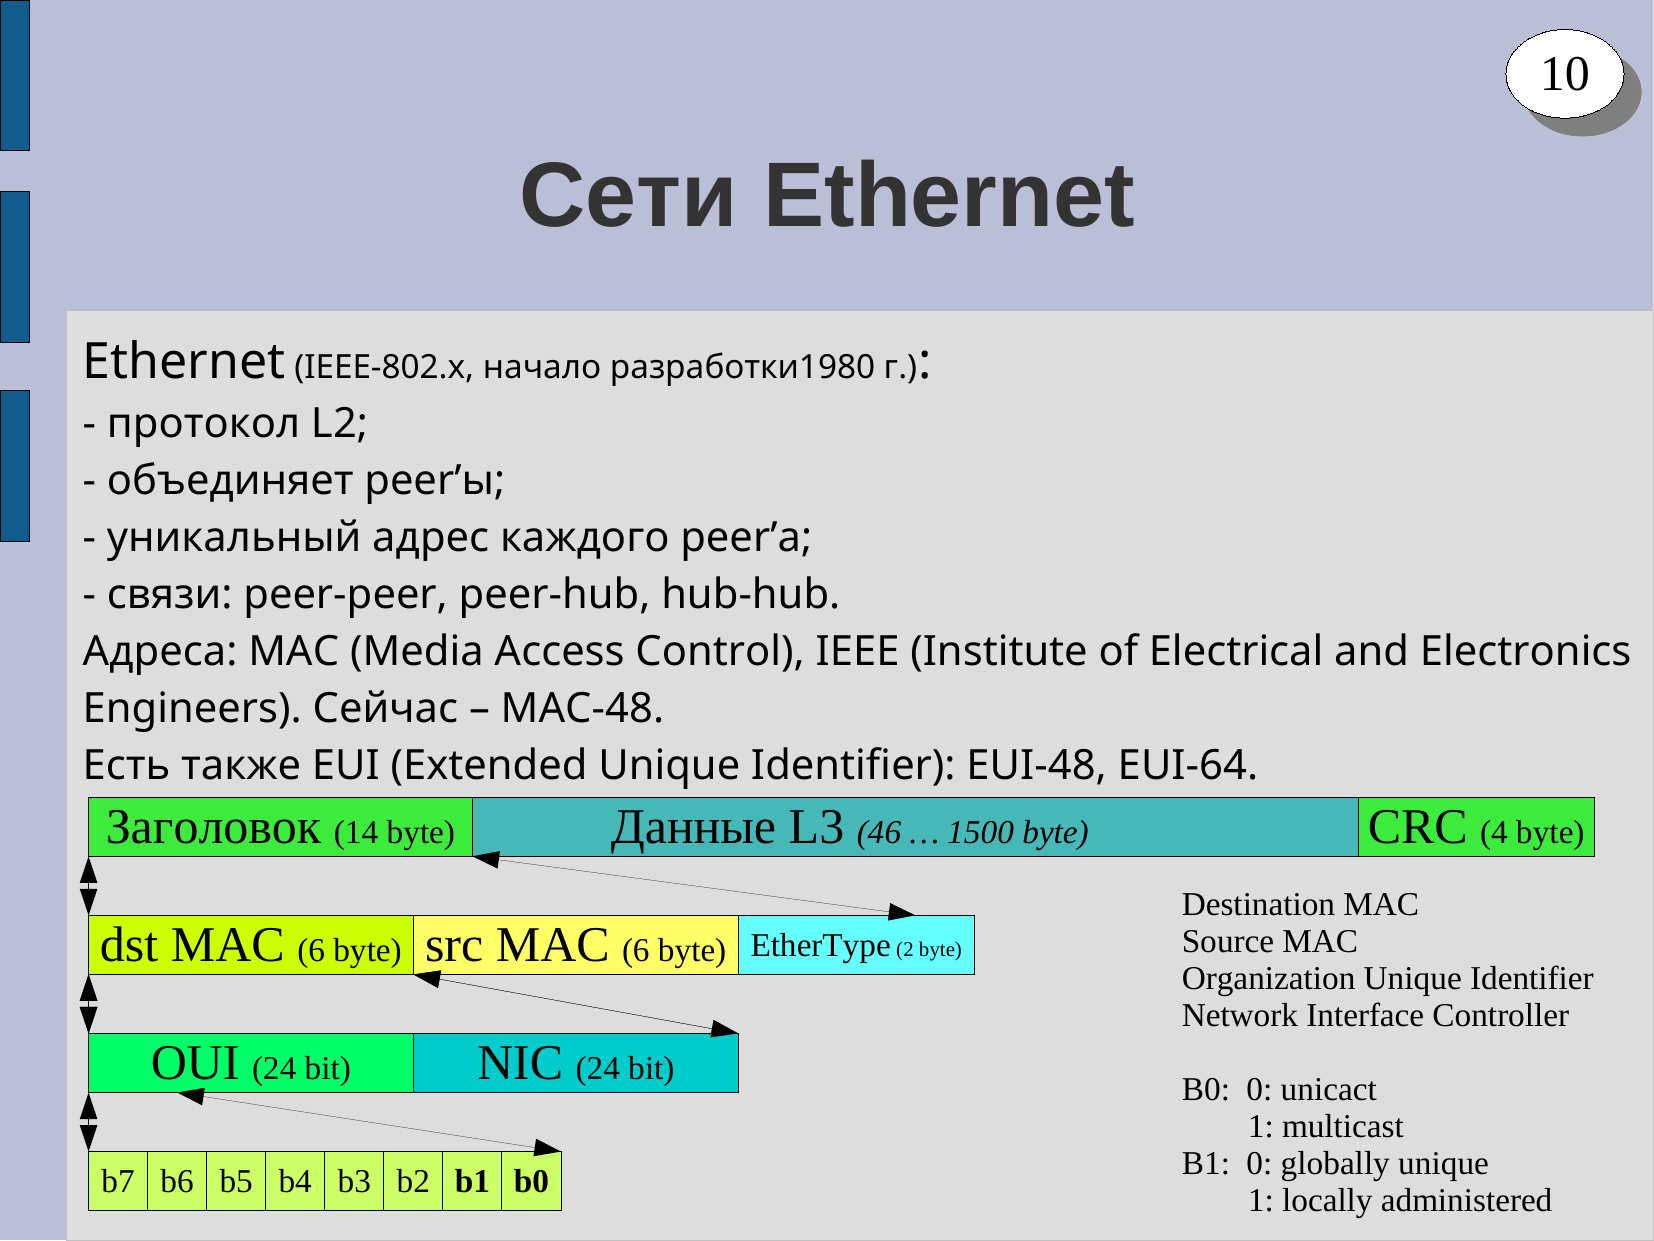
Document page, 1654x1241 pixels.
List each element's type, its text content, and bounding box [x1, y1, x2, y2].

text_box b4 [265, 1151, 324, 1211]
text_box EtherType (2 byte) [739, 915, 975, 975]
text_box CRC (4 byte) [1358, 797, 1595, 857]
text_box b2 [383, 1151, 442, 1211]
text_box b1 [442, 1151, 501, 1211]
text_box src MAC (6 byte) [414, 915, 739, 975]
text_box NIC (24 bit) [414, 1033, 739, 1093]
text_box b0 [501, 1151, 562, 1211]
text_box b5 [206, 1151, 265, 1211]
text_box Ethernet (IEEE-802.x, начало разработки1980 г.): - протокол L2; - объединяет peer’ы; - уникальный адрес каждого peer’а; - связи: peer-peer, peer-hub, hub-hub. Адреса: MAC (Media Access Control), IEEE (Institute of Electrical and Electronics Engineers). Сейчас – MAC-48. Есть также EUI (Extended Unique Identifier): EUI-48, EUI-64. [82, 324, 1648, 741]
text_box Destination MAC Source MAC Organization Unique Identifier Network Interface Controller B0: 0: unicact 1: multicast B1: 0: globally unique 1: locally administered [1181, 885, 1595, 1220]
text_box b7 [88, 1151, 147, 1211]
text_box OUI (24 bit) [88, 1033, 414, 1093]
text_box b3 [324, 1151, 383, 1211]
text_box b6 [147, 1151, 206, 1211]
text_box dst MAC (6 byte) [88, 915, 414, 975]
text_box Заголовок (14 byte) [88, 797, 473, 857]
text_box 10 [1505, 29, 1625, 119]
text_box Данные L3 (46 … 1500 byte) [473, 797, 1358, 857]
title Сети Ethernet [121, 91, 1534, 299]
